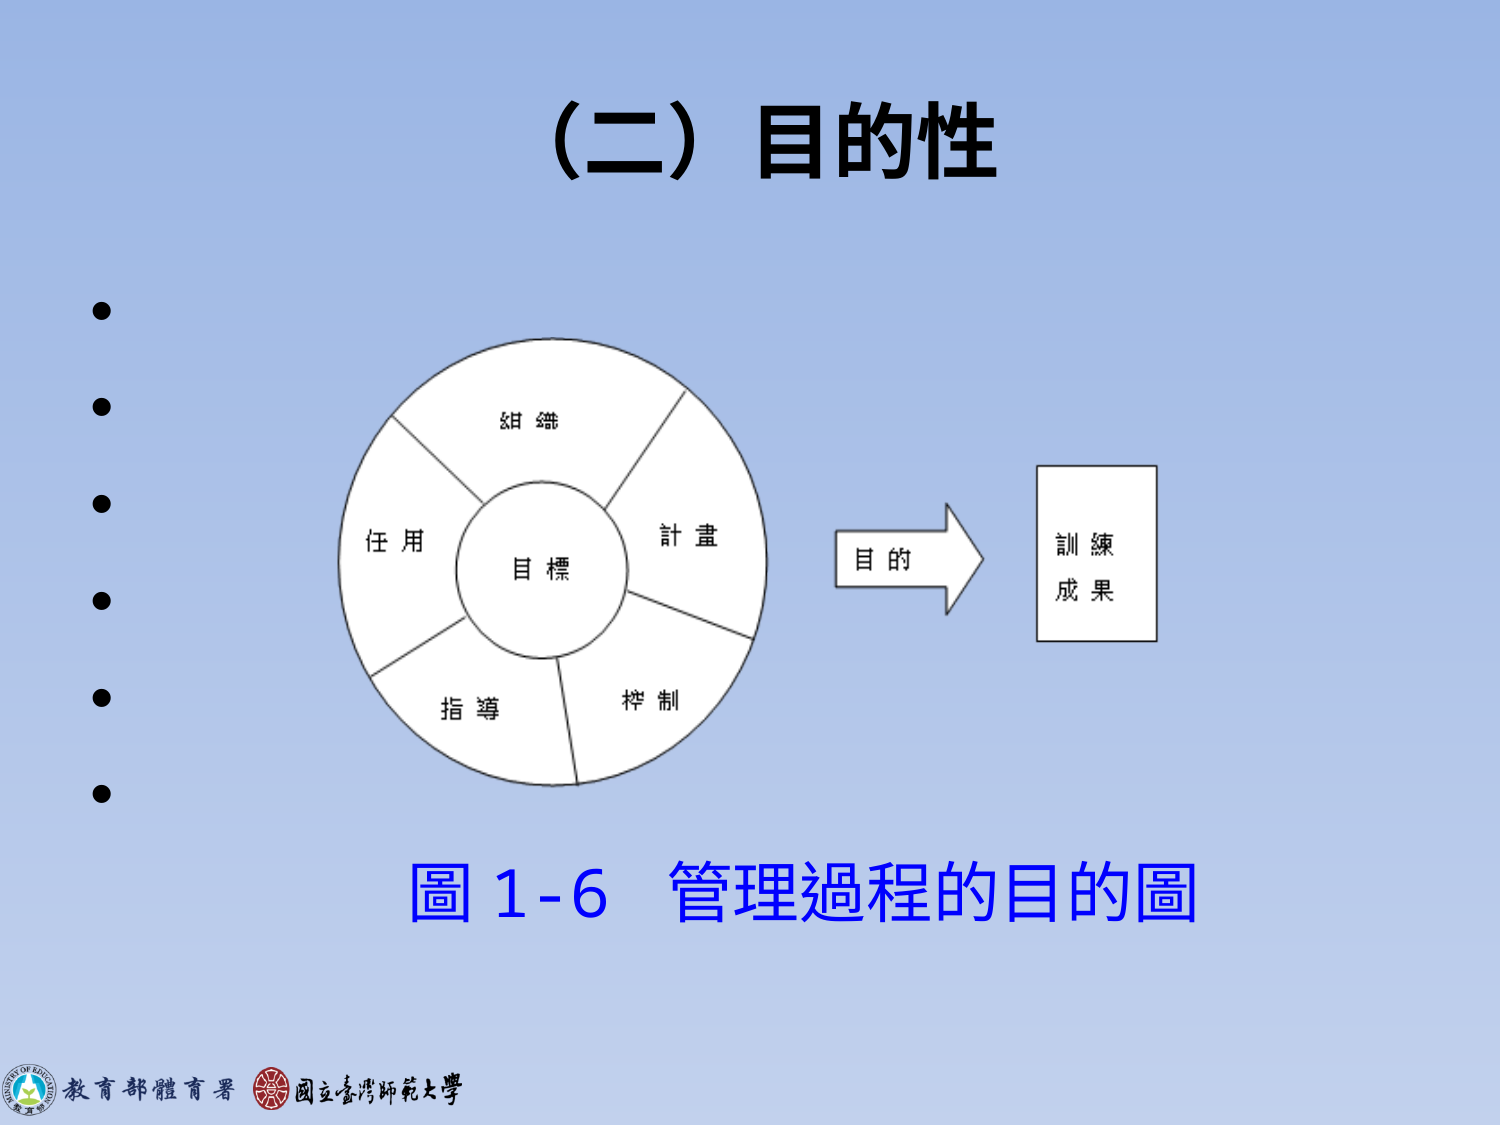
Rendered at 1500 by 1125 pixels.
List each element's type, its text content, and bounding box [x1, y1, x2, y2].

list 圖1-6 管理過程的目的圖 [75, 262, 1426, 1005]
picture [336, 337, 1160, 790]
title （二）目的性 [75, 45, 1426, 233]
